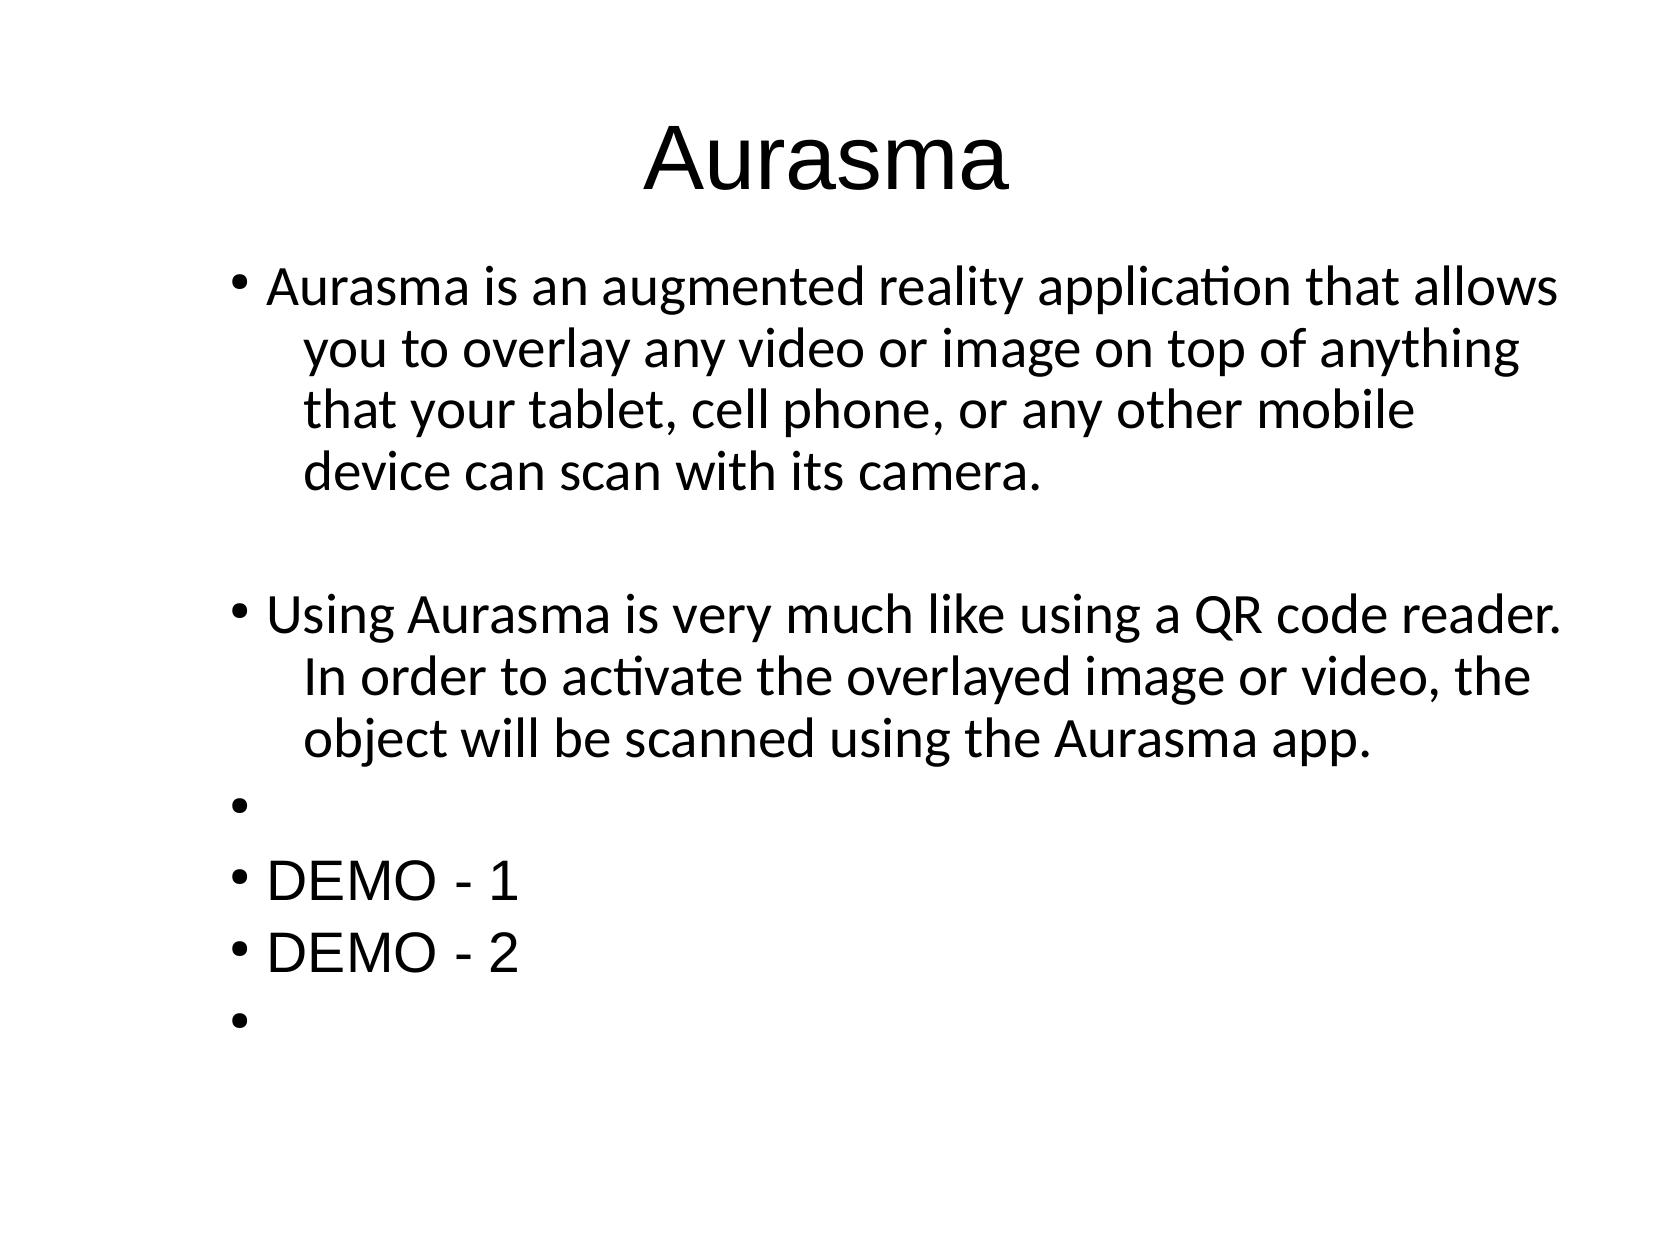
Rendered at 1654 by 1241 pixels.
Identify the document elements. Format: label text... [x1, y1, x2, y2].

title Aurasma [82, 49, 1571, 256]
list Aurasma is an augmented reality application that allows you to overlay any video or image on top of anything that your tablet, cell phone, or any other mobile device can scan with its camera. Using Aurasma is very much like using a QR code reader. In order to activate the overlayed image or video, the object will be scanned using the Aurasma app. DEMO - 1 DEMO - 2 [82, 256, 1571, 1010]
